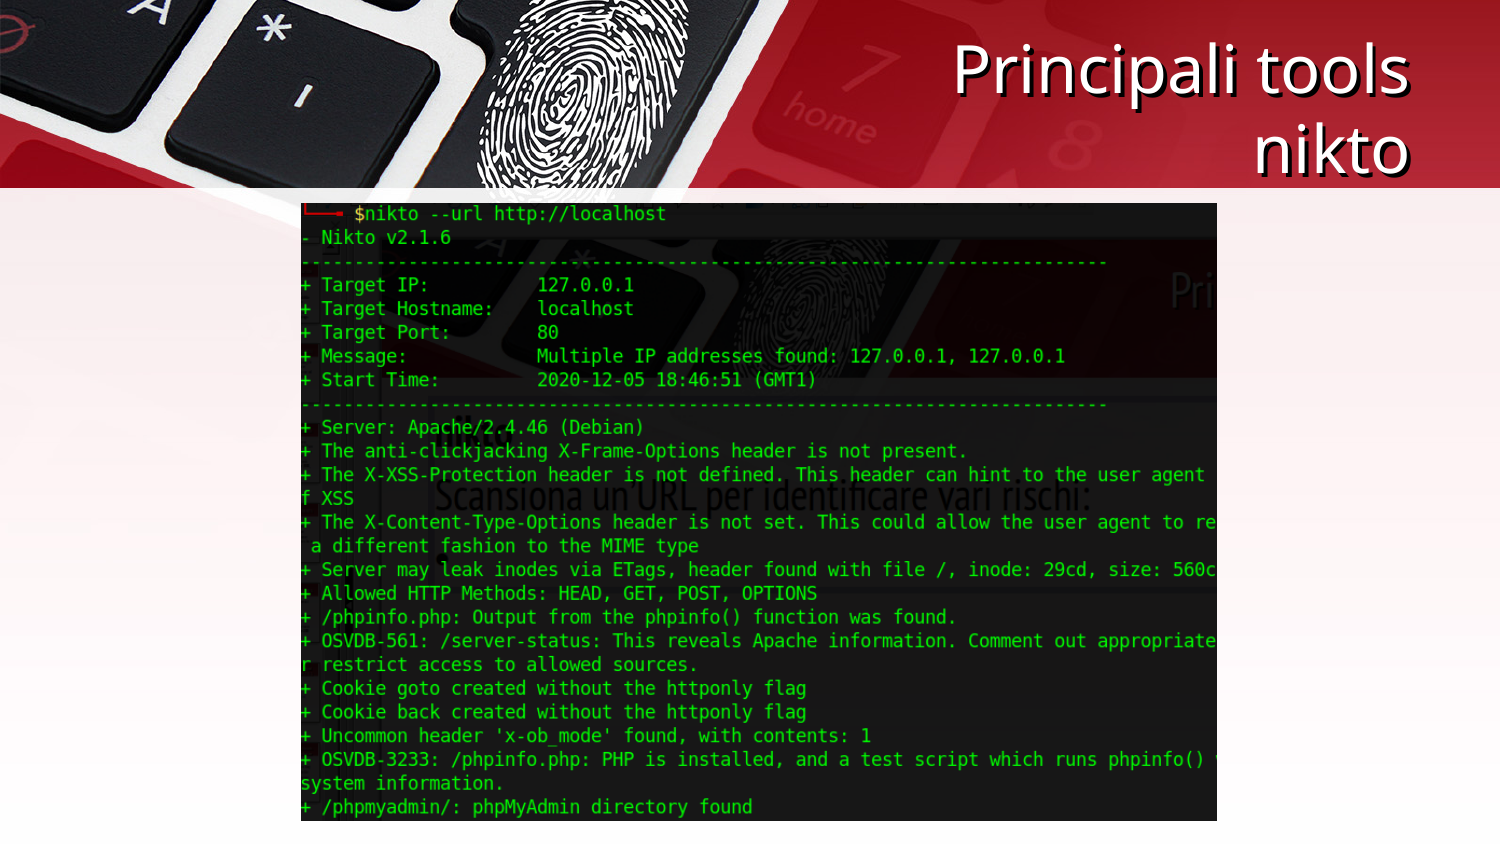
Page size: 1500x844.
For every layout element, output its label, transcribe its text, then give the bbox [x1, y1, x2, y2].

picture [0, 0, 1500, 844]
title Principali tools nikto [73, 46, 1427, 168]
